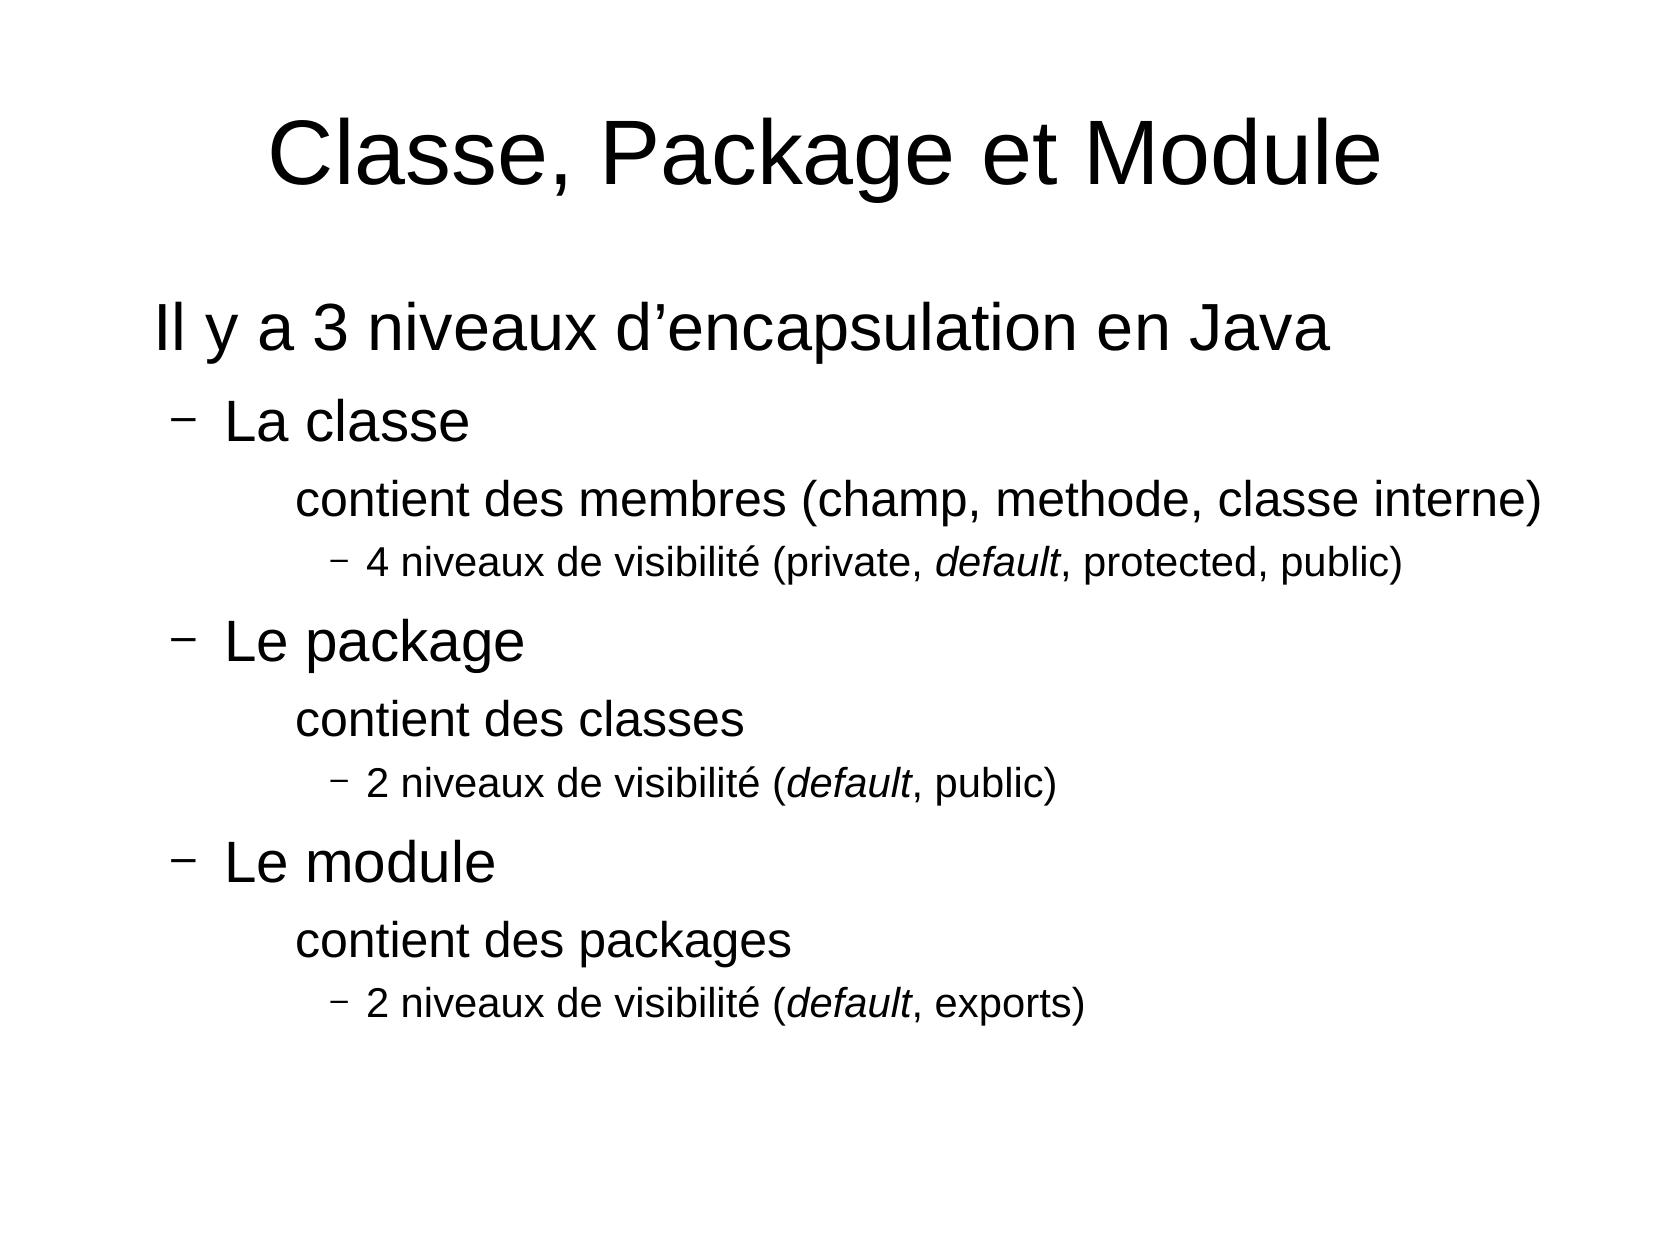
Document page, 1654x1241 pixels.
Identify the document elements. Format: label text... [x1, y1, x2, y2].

title Classe, Package et Module [82, 49, 1571, 257]
list Il y a 3 niveaux d’encapsulation en Java La classe contient des membres (champ, methode, classe interne) 4 niveaux de visibilité (private, default, protected, public) Le package contient des classes 2 niveaux de visibilité (default, public) Le module contient des packages 2 niveaux de visibilité (default, exports) [82, 290, 1571, 1171]
